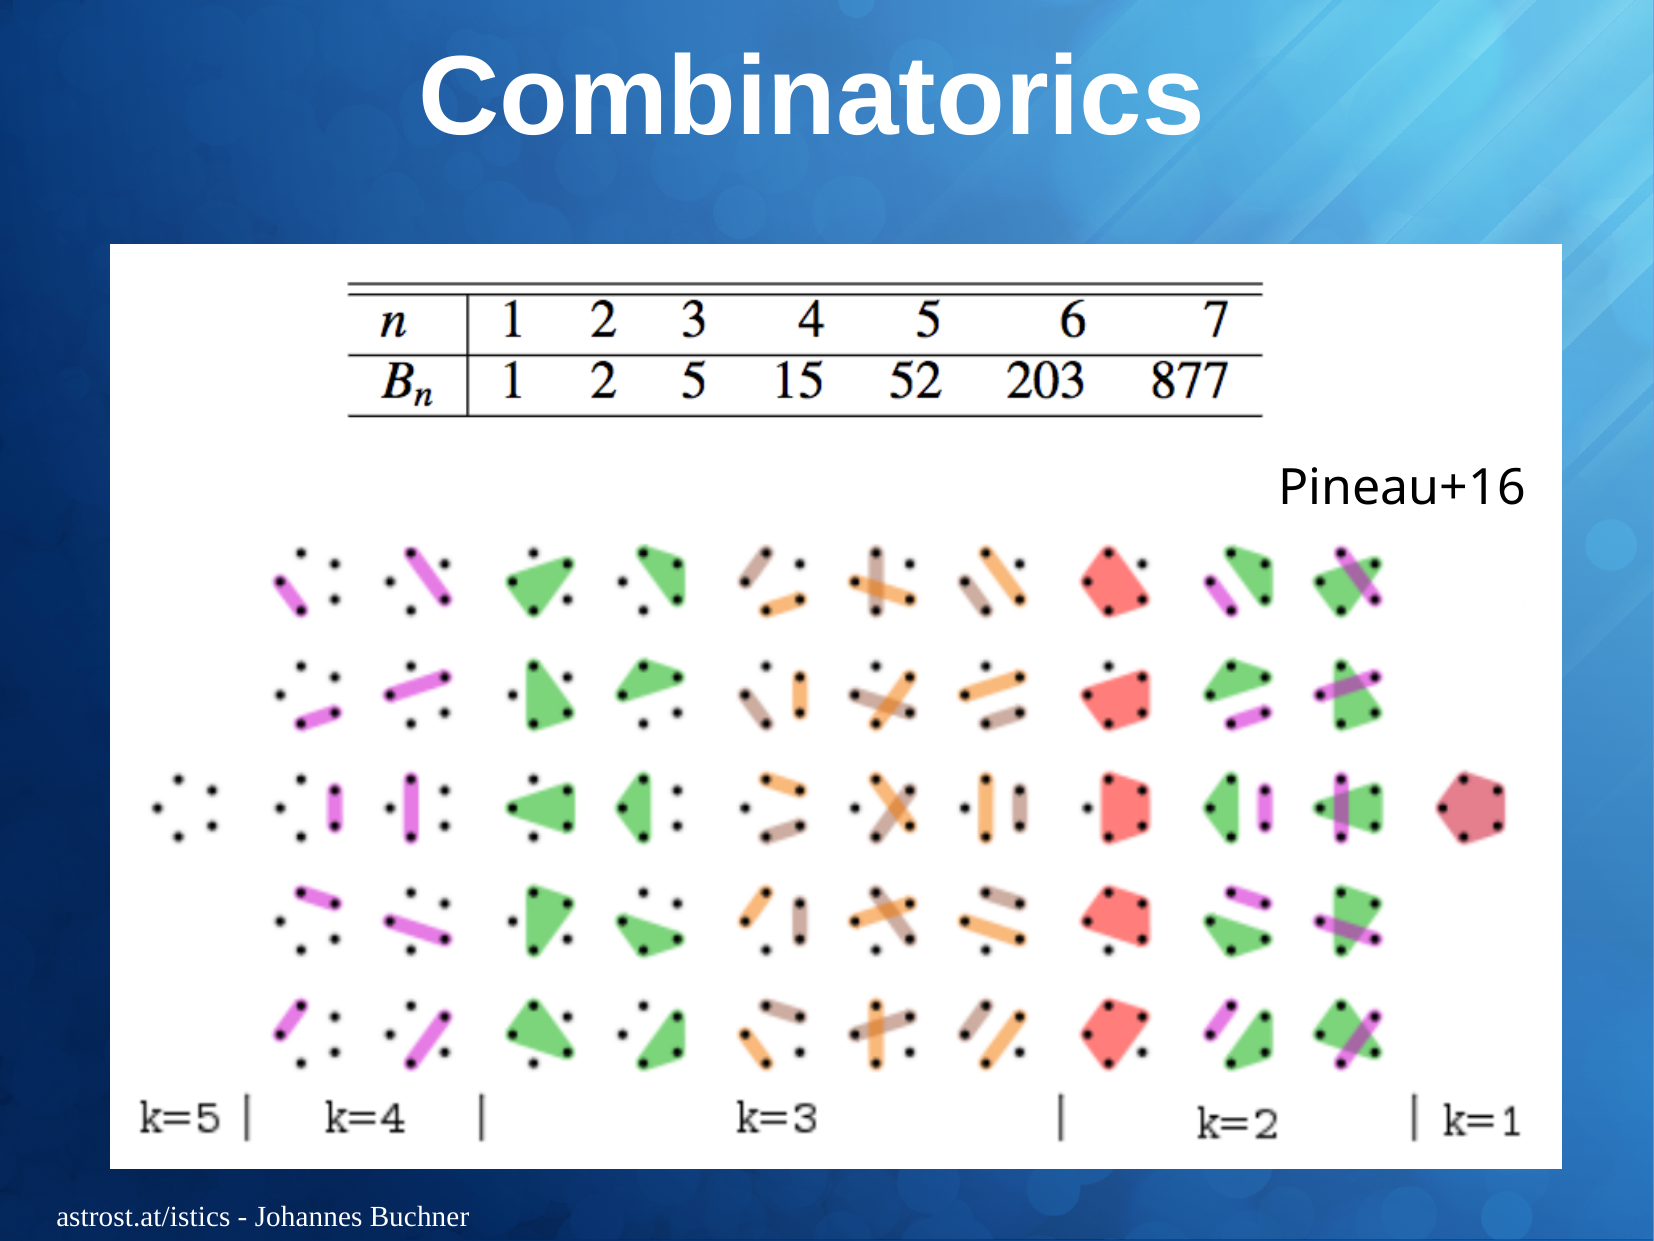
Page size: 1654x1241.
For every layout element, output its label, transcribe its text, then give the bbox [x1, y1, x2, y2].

text_box Pineau+16 [1280, 453, 1524, 515]
picture [0, 0, 1654, 1241]
title Combinatorics [118, 11, 1506, 180]
